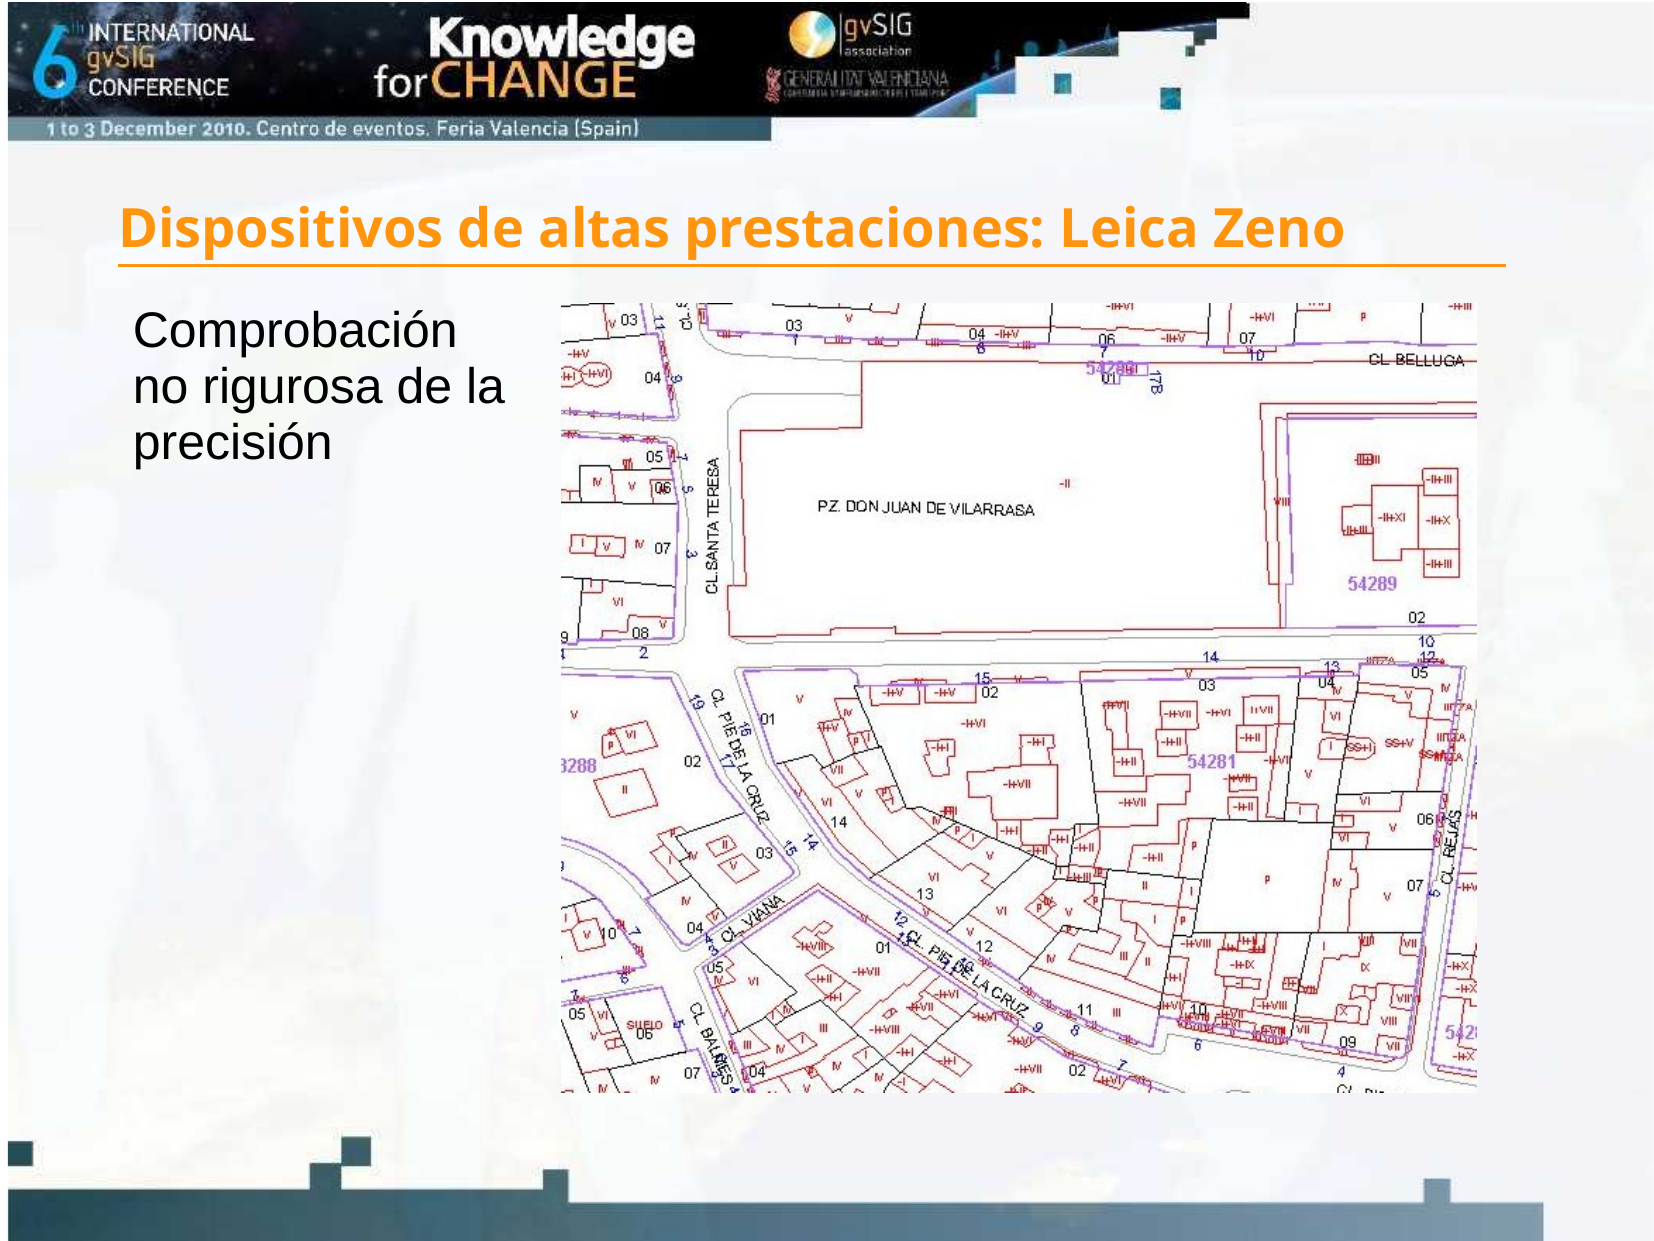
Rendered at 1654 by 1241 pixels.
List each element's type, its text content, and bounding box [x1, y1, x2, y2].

picture [7, 2, 1654, 1241]
text_box Comprobación no rigurosa de la precisión [118, 295, 532, 532]
title Dispositivos de altas prestaciones: Leica Zeno [118, 122, 1607, 330]
